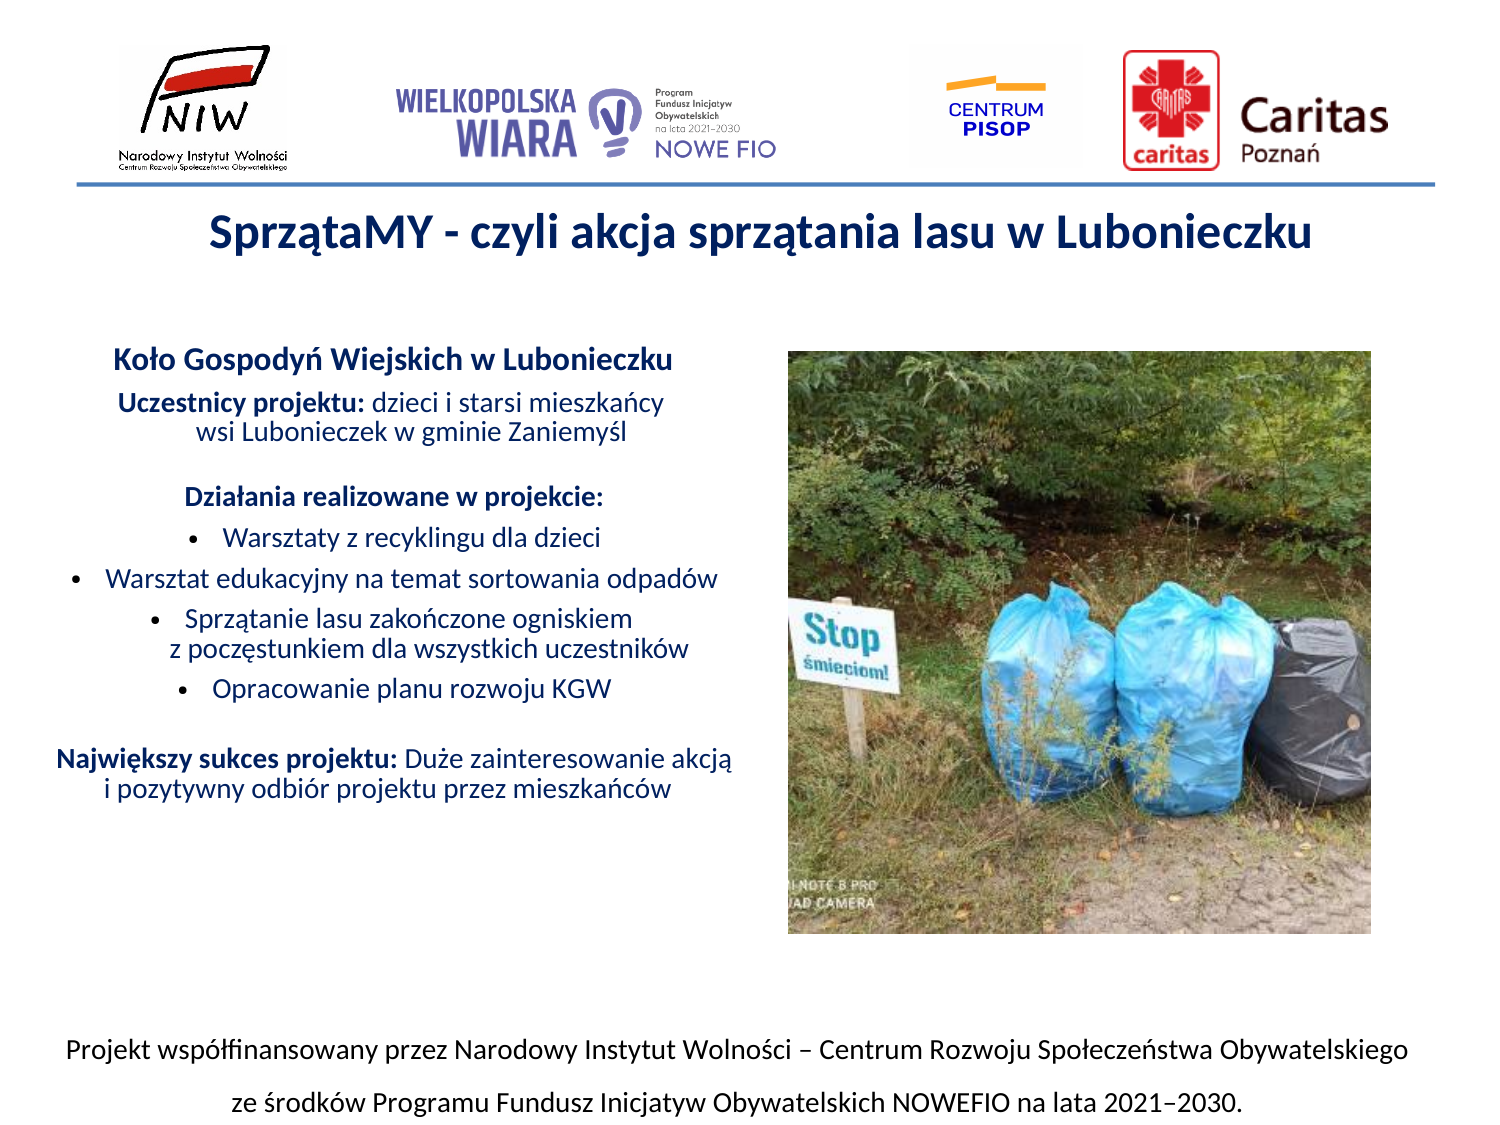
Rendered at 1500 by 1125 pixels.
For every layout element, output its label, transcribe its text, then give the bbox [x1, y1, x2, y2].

picture [788, 351, 1371, 934]
text_box Koło Gospodyń Wiejskich w Lubonieczku Uczestnicy projektu: dzieci i starsi mieszkańcy wsi Lubonieczek w gminie Zaniemyśl Działania realizowane w projekcie: Warsztaty z recyklingu dla dzieci Warsztat edukacyjny na temat sortowania odpadów Sprzątanie lasu zakończone ogniskiem z poczęstunkiem dla wszystkich uczestników Opracowanie planu rozwoju KGW Największy sukces projektu: Duże zainteresowanie akcją i pozytywny odbiór projektu przez mieszkańców [37, 338, 751, 1012]
text_box SprzątaMY - czyli akcja sprzątania lasu w Lubonieczku [153, 203, 1371, 339]
